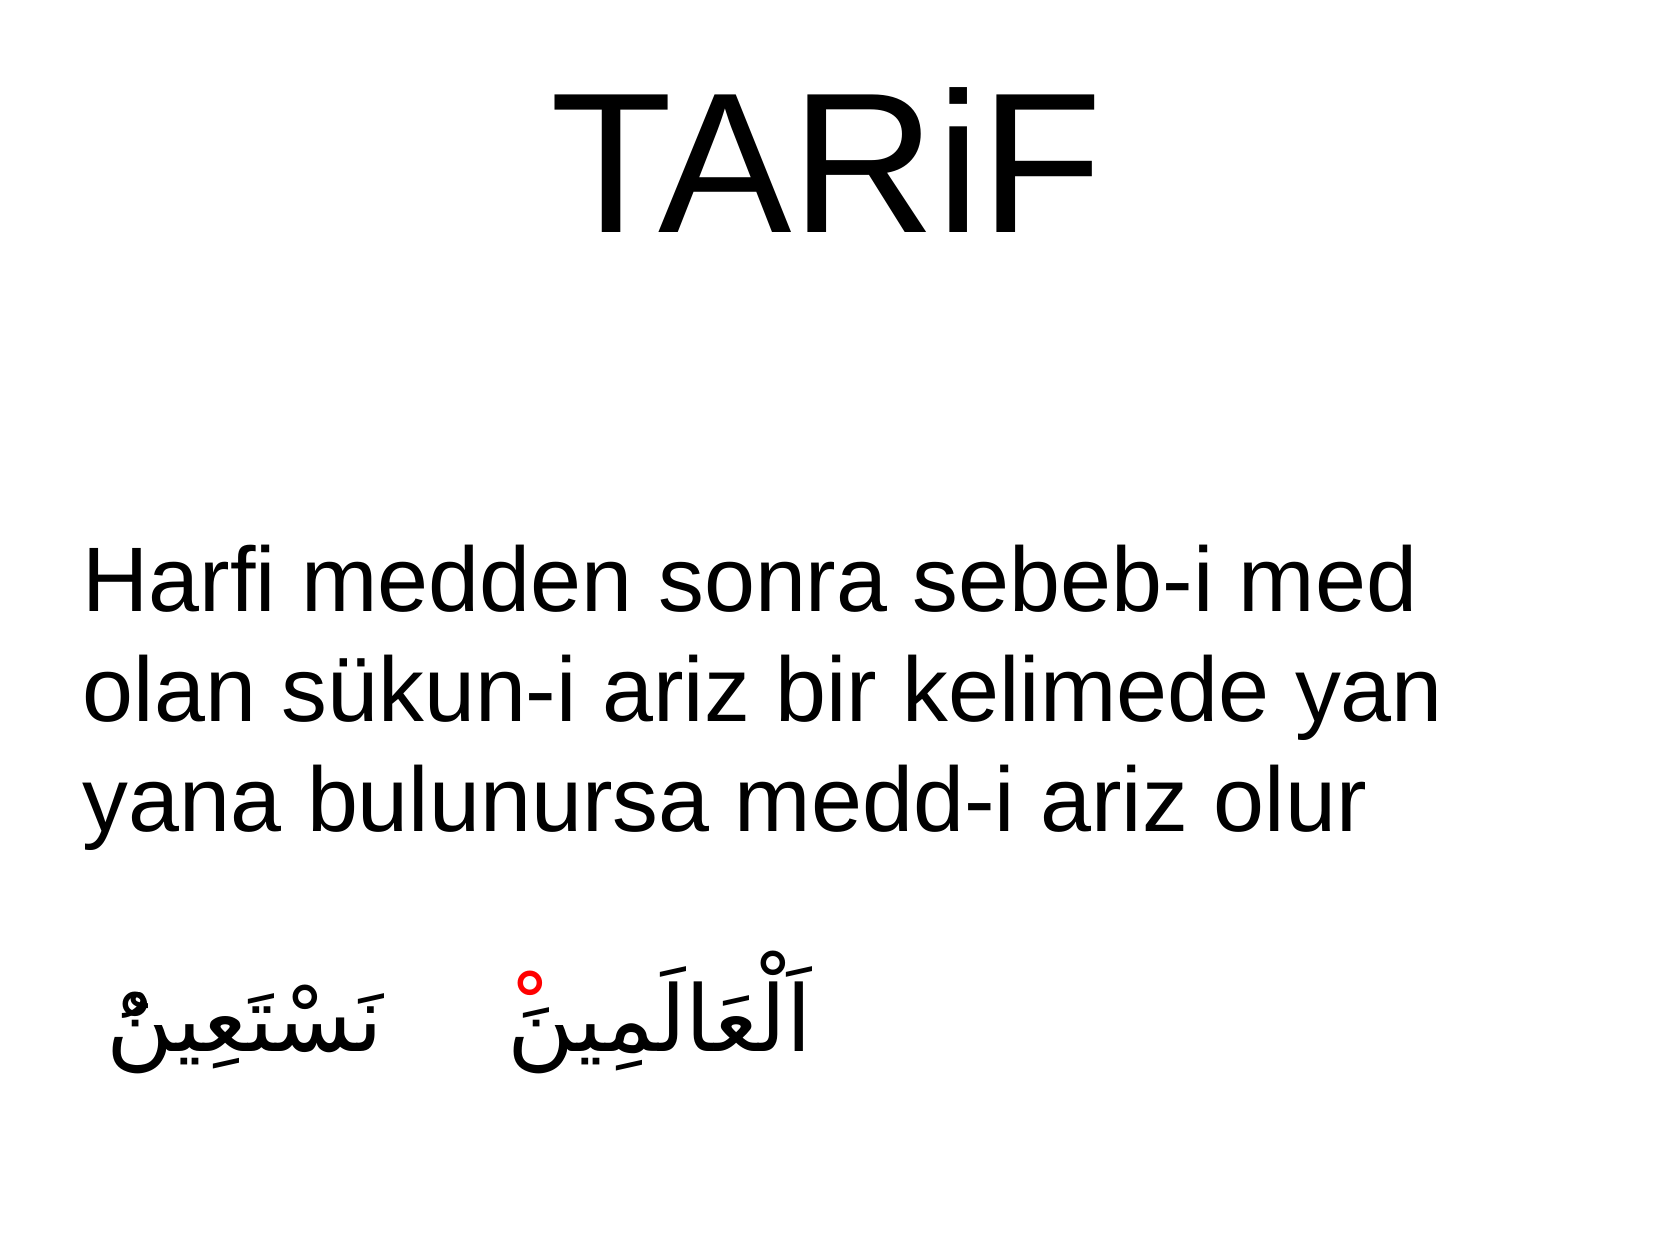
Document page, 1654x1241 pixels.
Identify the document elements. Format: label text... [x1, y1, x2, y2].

title TARiF [82, 31, 1571, 275]
list Harfi medden sonra sebeb-i med olan sükun-i ariz bir kelimede yan yana bulunursa medd-i ariz olur اَلْعَالَمِينَْ نَسْتَعِينُْ [82, 519, 1571, 1241]
